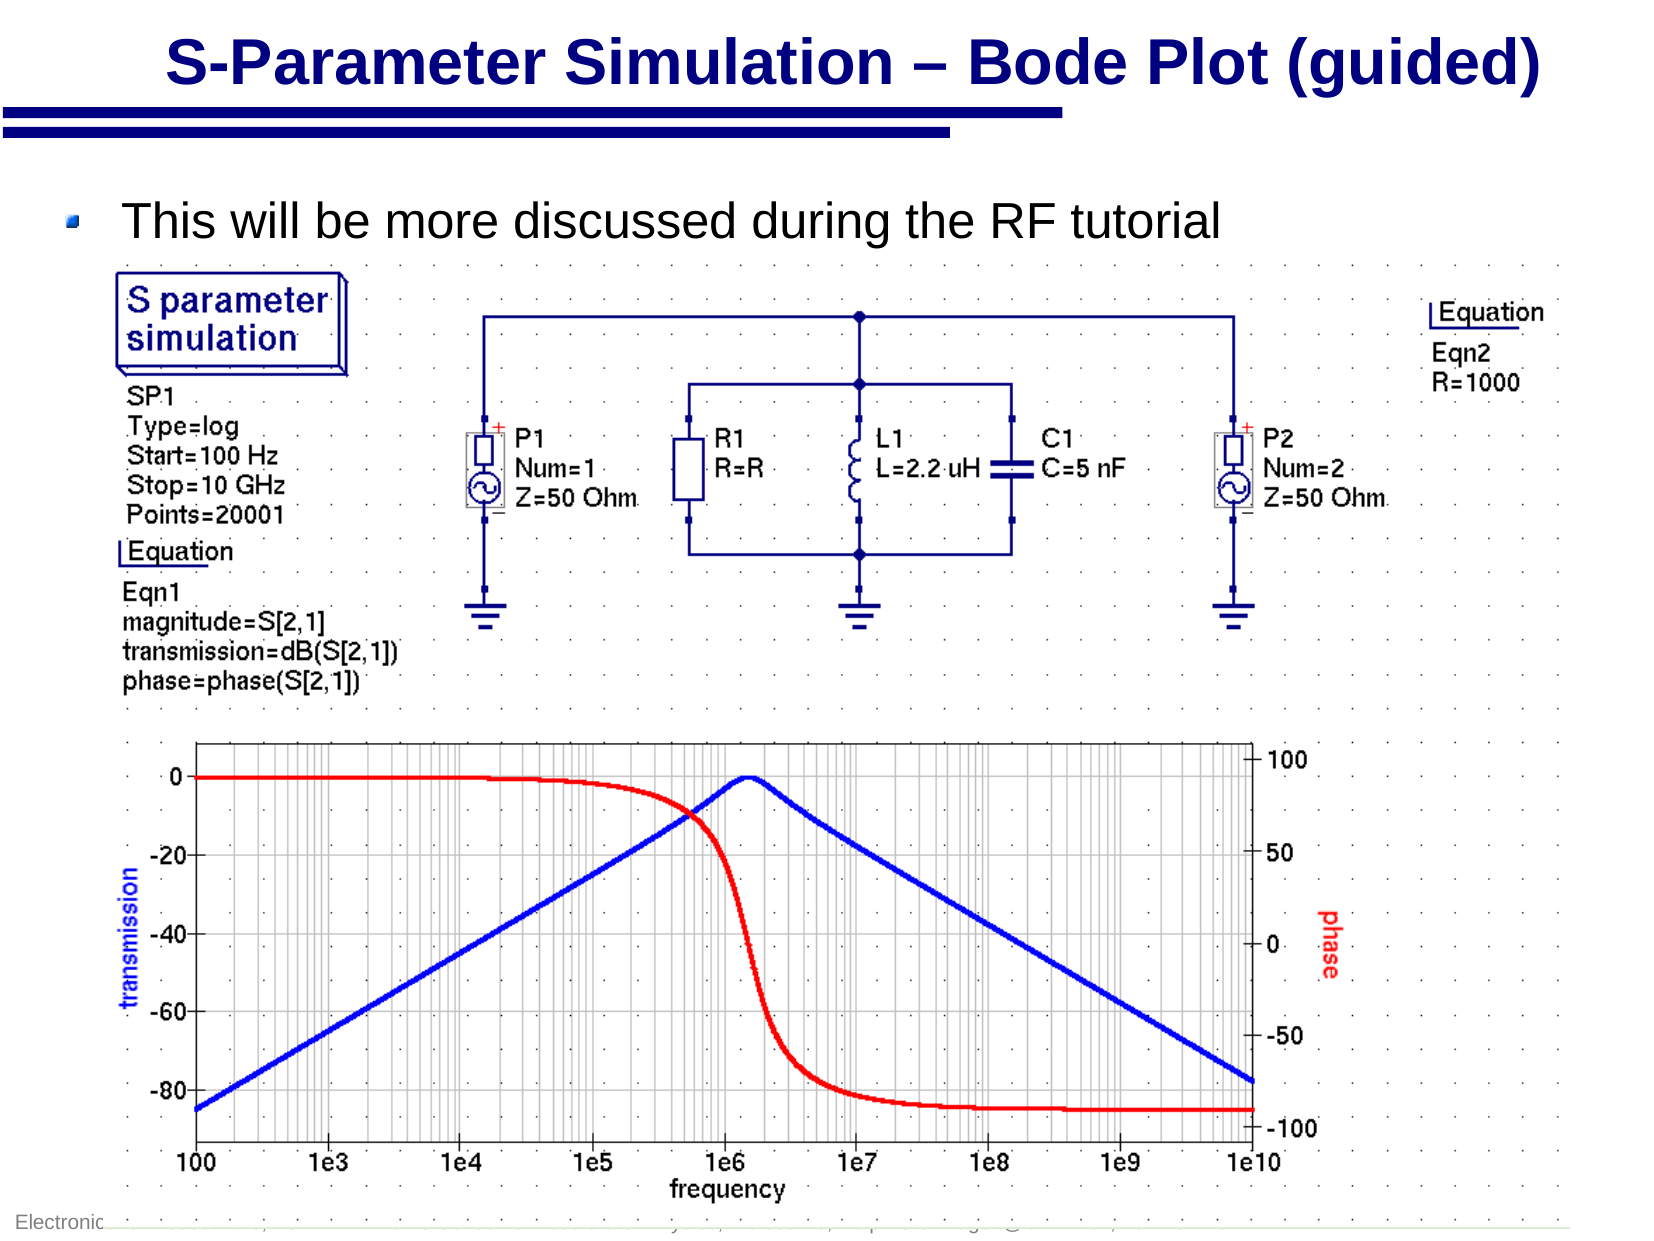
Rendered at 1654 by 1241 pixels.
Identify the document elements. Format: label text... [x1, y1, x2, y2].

title S-Parameter Simulation – Bode Plot (guided) [165, 0, 1593, 124]
picture [103, 255, 1570, 1229]
list This will be more discussed during the RF tutorial [65, 192, 1628, 1205]
